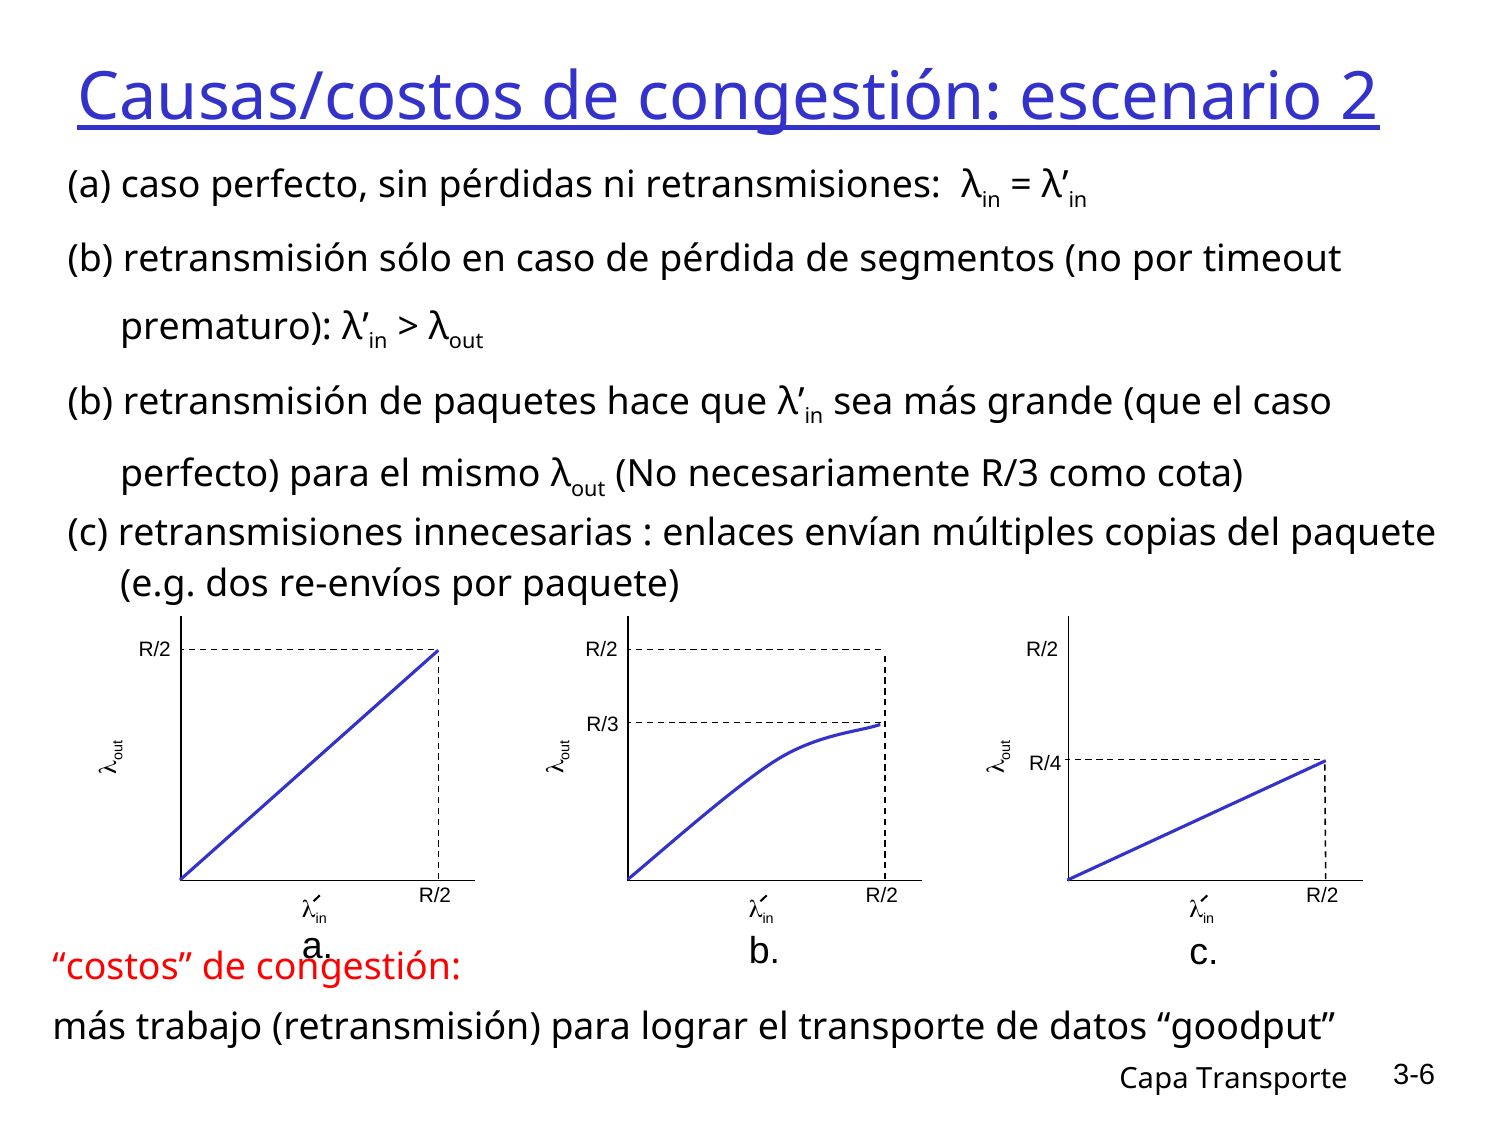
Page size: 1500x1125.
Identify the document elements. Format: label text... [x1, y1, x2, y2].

text_box “costos” de congestión: más trabajo (retransmisión) para lograr el transporte de datos “goodput” [37, 931, 1436, 1095]
list (a) caso perfecto, sin pérdidas ni retransmisiones: λin = λ’in (b) retransmisión sólo en caso de pérdida de segmentos (no por timeout prematuro): λ’in > λout (b) retransmisión de paquetes hace que λ’in sea más grande (que el caso perfecto) para el mismo λout (No necesariamente R/3 como cota) (c) retransmisiones innecesarias : enlaces envían múltiples copias del paquete (e.g. dos re-envíos por paquete) [50, 149, 1455, 960]
text_box a. [287, 916, 349, 975]
text_box out [532, 674, 581, 789]
text_box out [85, 674, 134, 789]
text_box c. [1174, 922, 1234, 981]
title Causas/costos de congestión: escenario 2 [62, 0, 1400, 149]
text_box R/4 [1014, 743, 1077, 783]
text_box R/3 [571, 705, 634, 745]
text_box b. [734, 922, 796, 980]
text_box R/2 [570, 630, 633, 669]
text_box R/2 [403, 875, 466, 915]
text_box in [1174, 886, 1230, 922]
text_box out [973, 674, 1021, 789]
text_box R/2 [1291, 875, 1354, 915]
text_box R/2 [850, 875, 913, 915]
text_box R/2 [123, 630, 186, 669]
text_box in [287, 886, 342, 916]
text_box R/2 [1011, 630, 1074, 669]
text_box in [733, 886, 789, 935]
